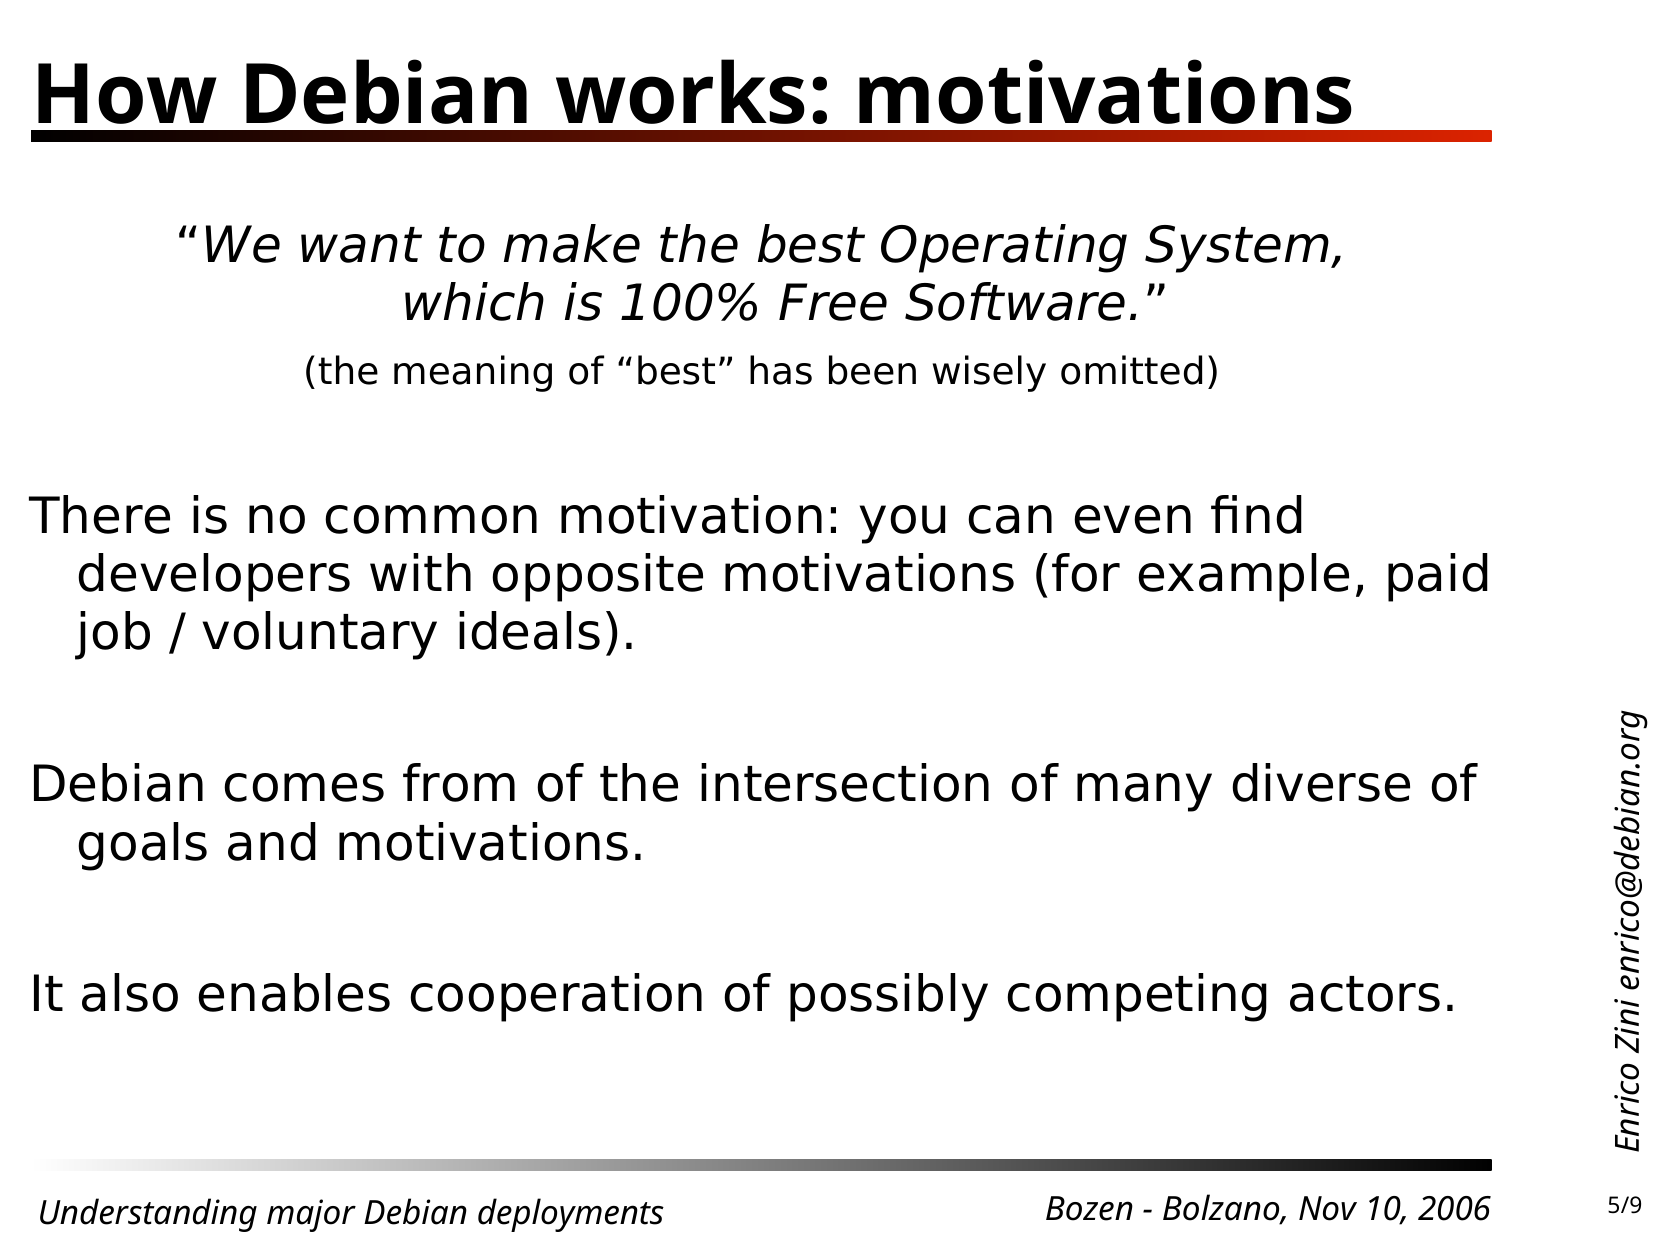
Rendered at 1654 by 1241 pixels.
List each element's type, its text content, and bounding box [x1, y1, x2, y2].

text_box How Debian works: motivations [31, 34, 1438, 168]
text_box “We want to make the best Operating System, which is 100% Free Software.” (the meaning of “best” has been wisely omitted) There is no common motivation: you can even find developers with opposite motivations (for example, paid job / voluntary ideals). Debian comes from of the intersection of many diverse of goals and motivations. It also enables cooperation of possibly competing actors. [29, 215, 1495, 1024]
